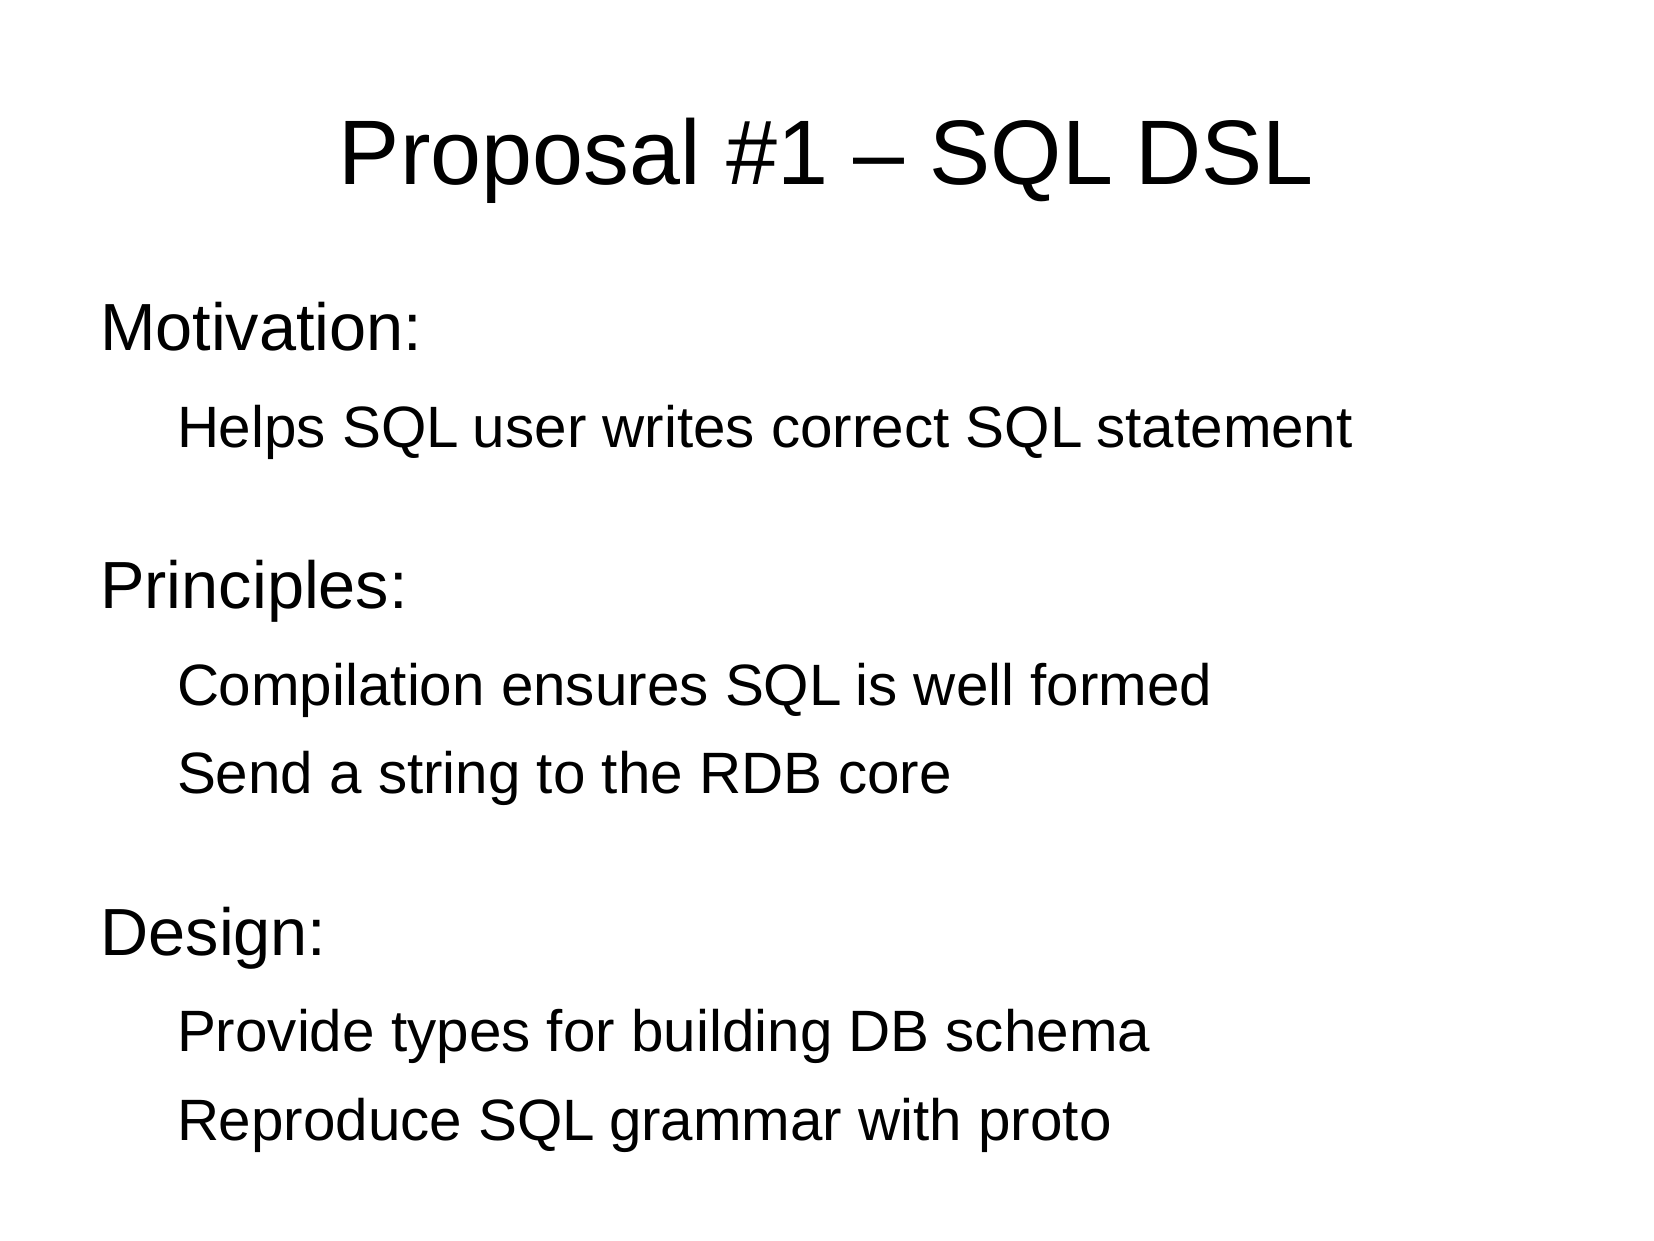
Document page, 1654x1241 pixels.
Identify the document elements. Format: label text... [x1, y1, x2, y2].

title Proposal #1 – SQL DSL [82, 49, 1571, 257]
list Motivation: Helps SQL user writes correct SQL statement Principles: Compilation ensures SQL is well formed Send a string to the RDB core Design: Provide types for building DB schema Reproduce SQL grammar with proto [82, 290, 1571, 1153]
